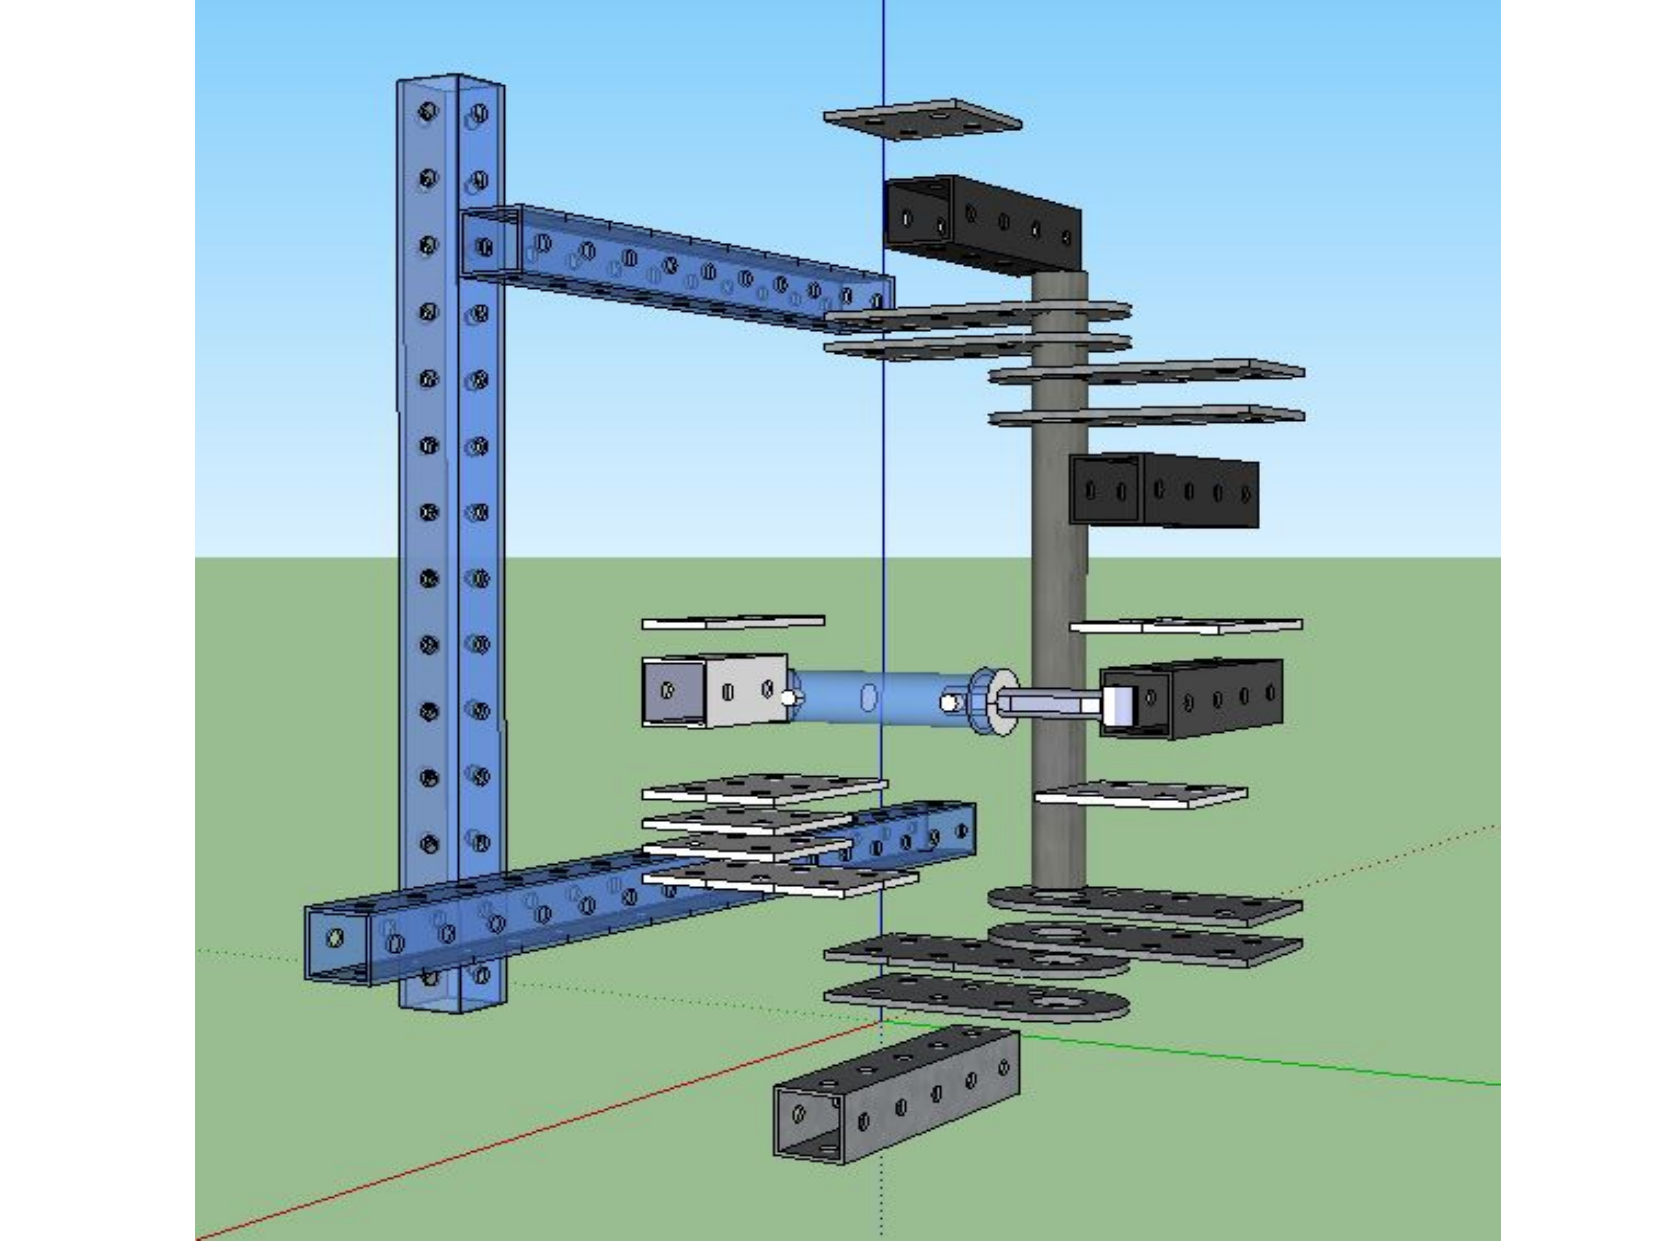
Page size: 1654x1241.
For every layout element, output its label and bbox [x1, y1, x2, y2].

picture [195, 0, 1501, 1241]
